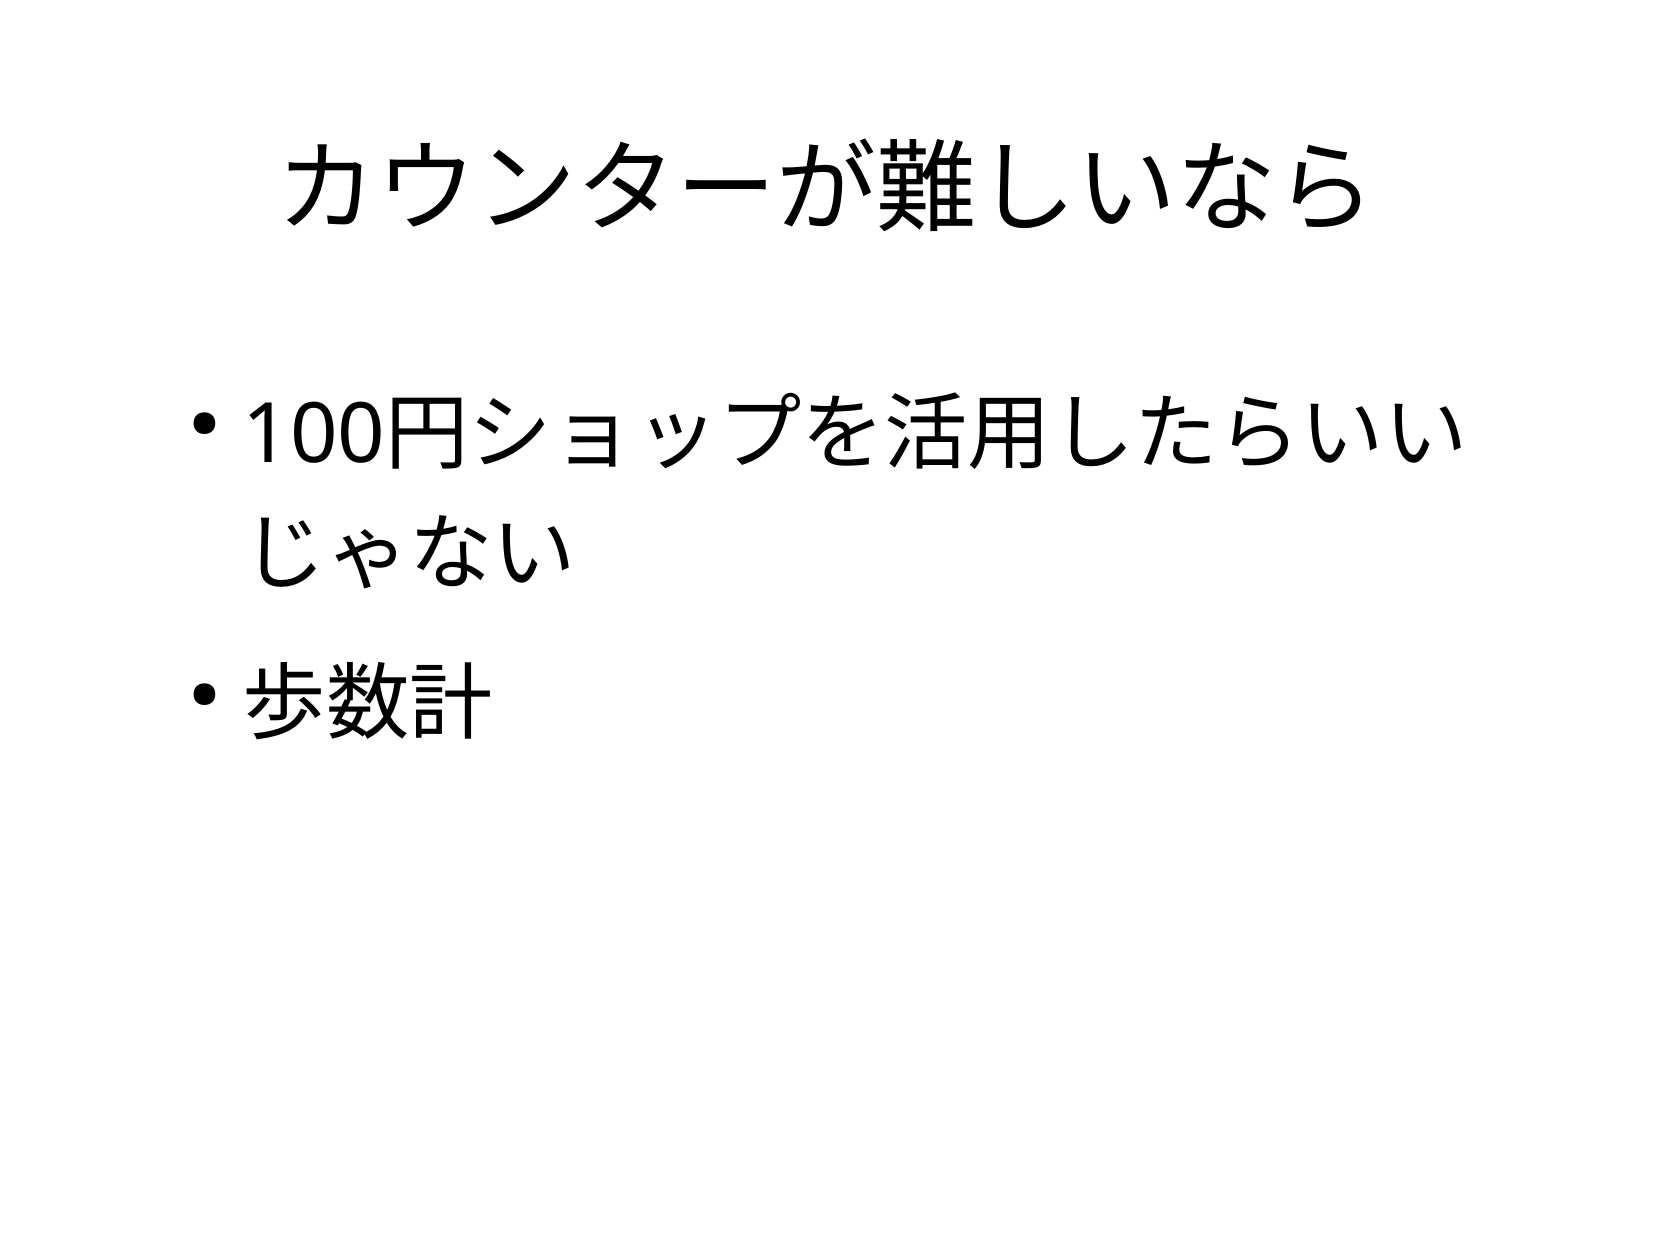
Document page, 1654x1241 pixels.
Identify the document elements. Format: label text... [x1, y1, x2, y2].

title カウンターが難しいなら [82, 49, 1571, 310]
list 100円ショップを活用したらいいじゃない 歩数計 [171, 365, 1579, 1184]
